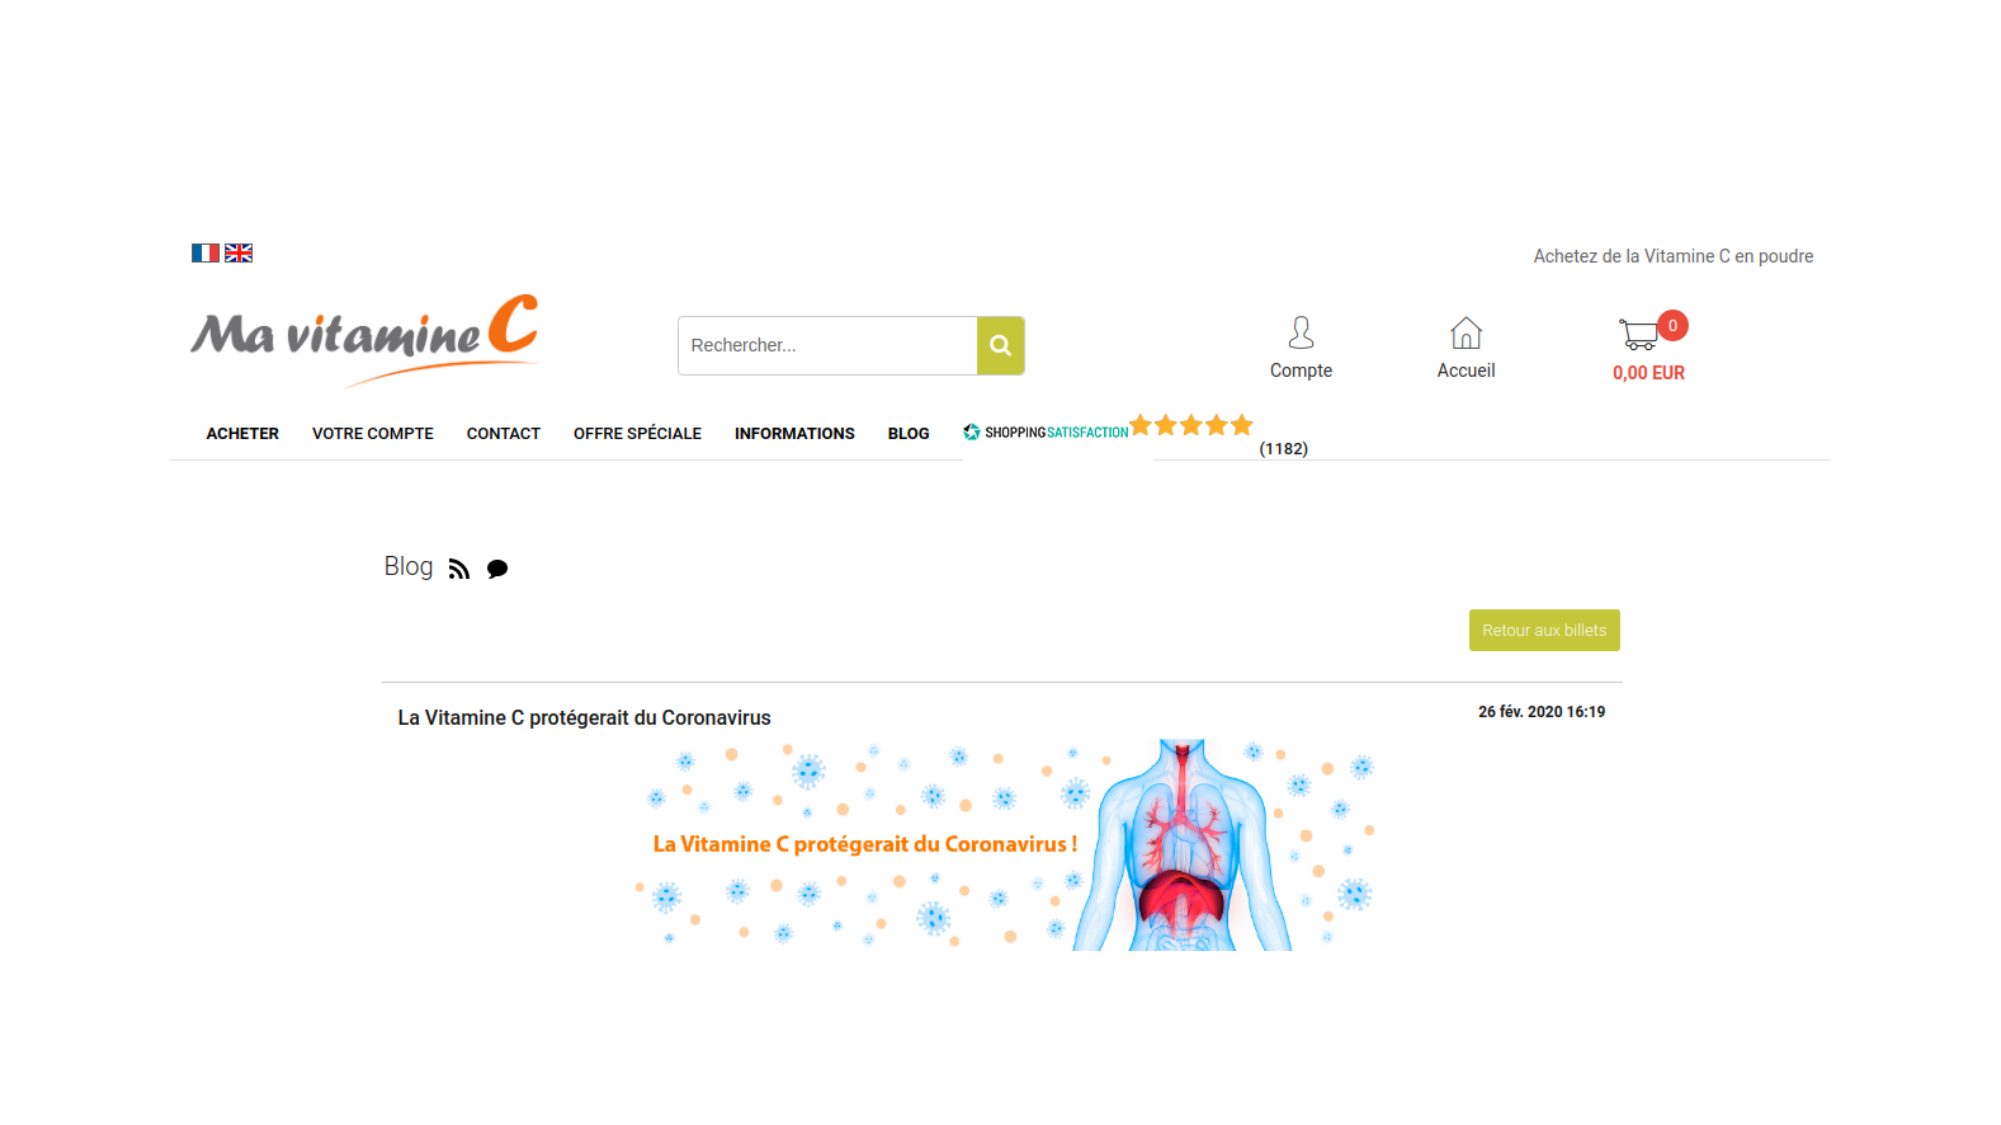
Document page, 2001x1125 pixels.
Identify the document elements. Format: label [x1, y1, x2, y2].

picture [169, 236, 1831, 951]
